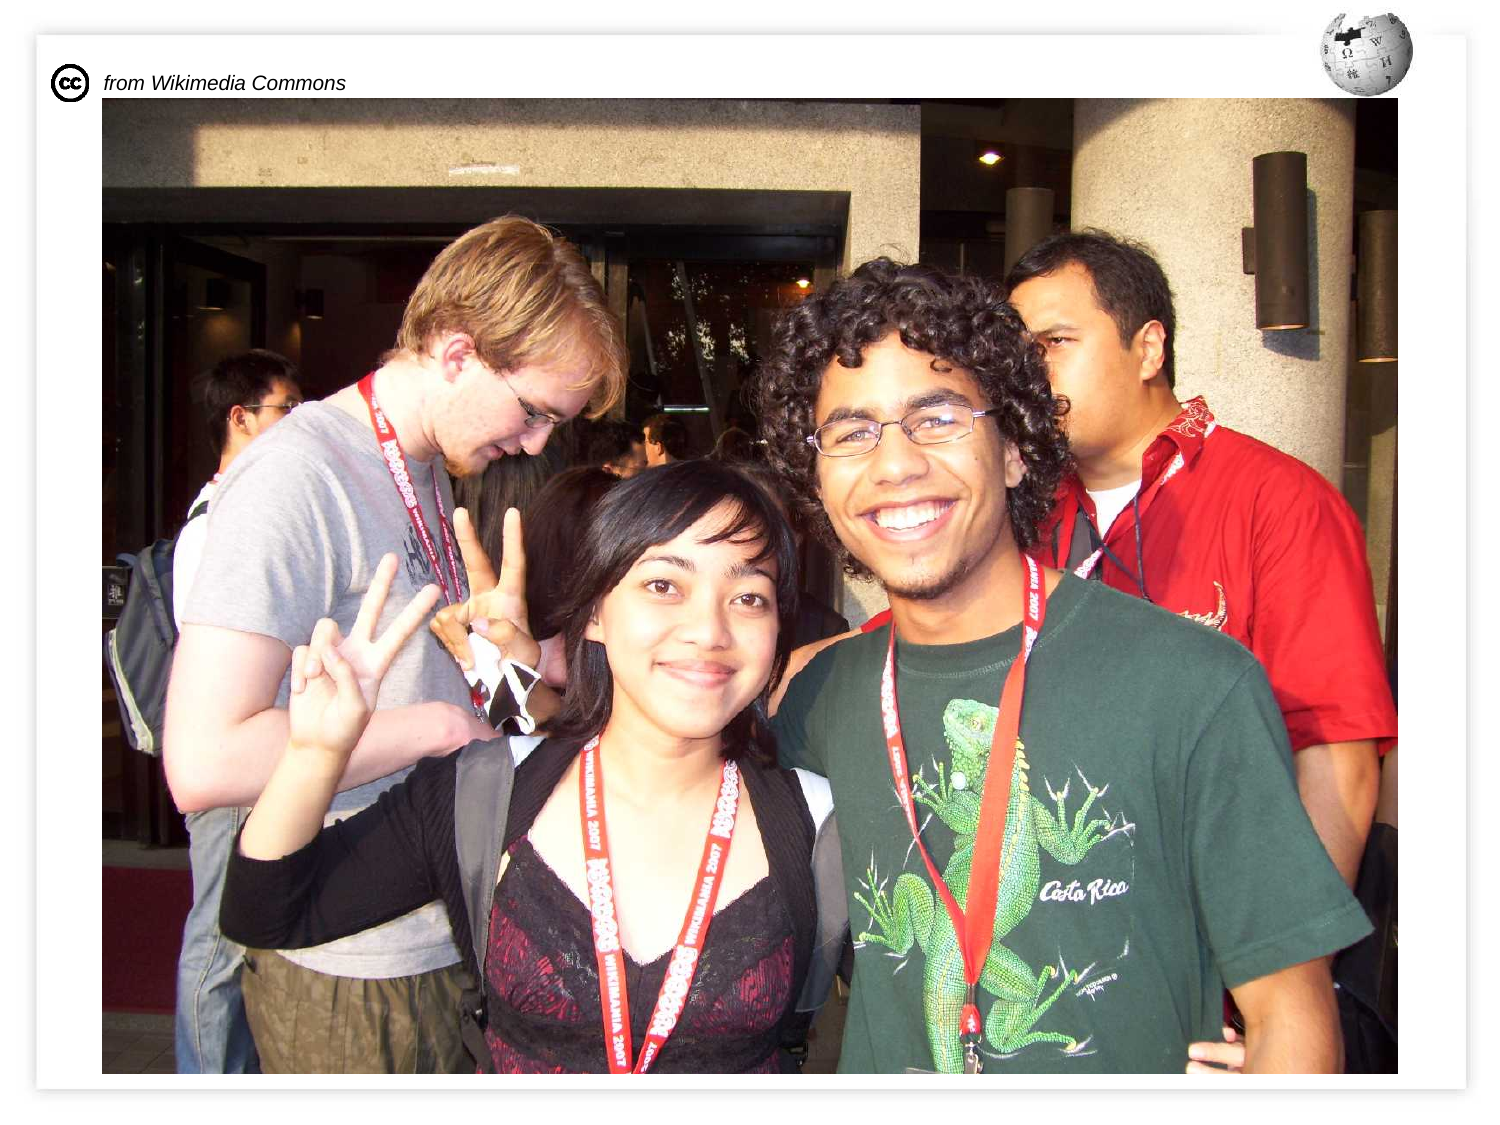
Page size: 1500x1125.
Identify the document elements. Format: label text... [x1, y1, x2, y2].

picture [0, 0, 1500, 1125]
text_box from Wikimedia Commons [88, 64, 427, 103]
